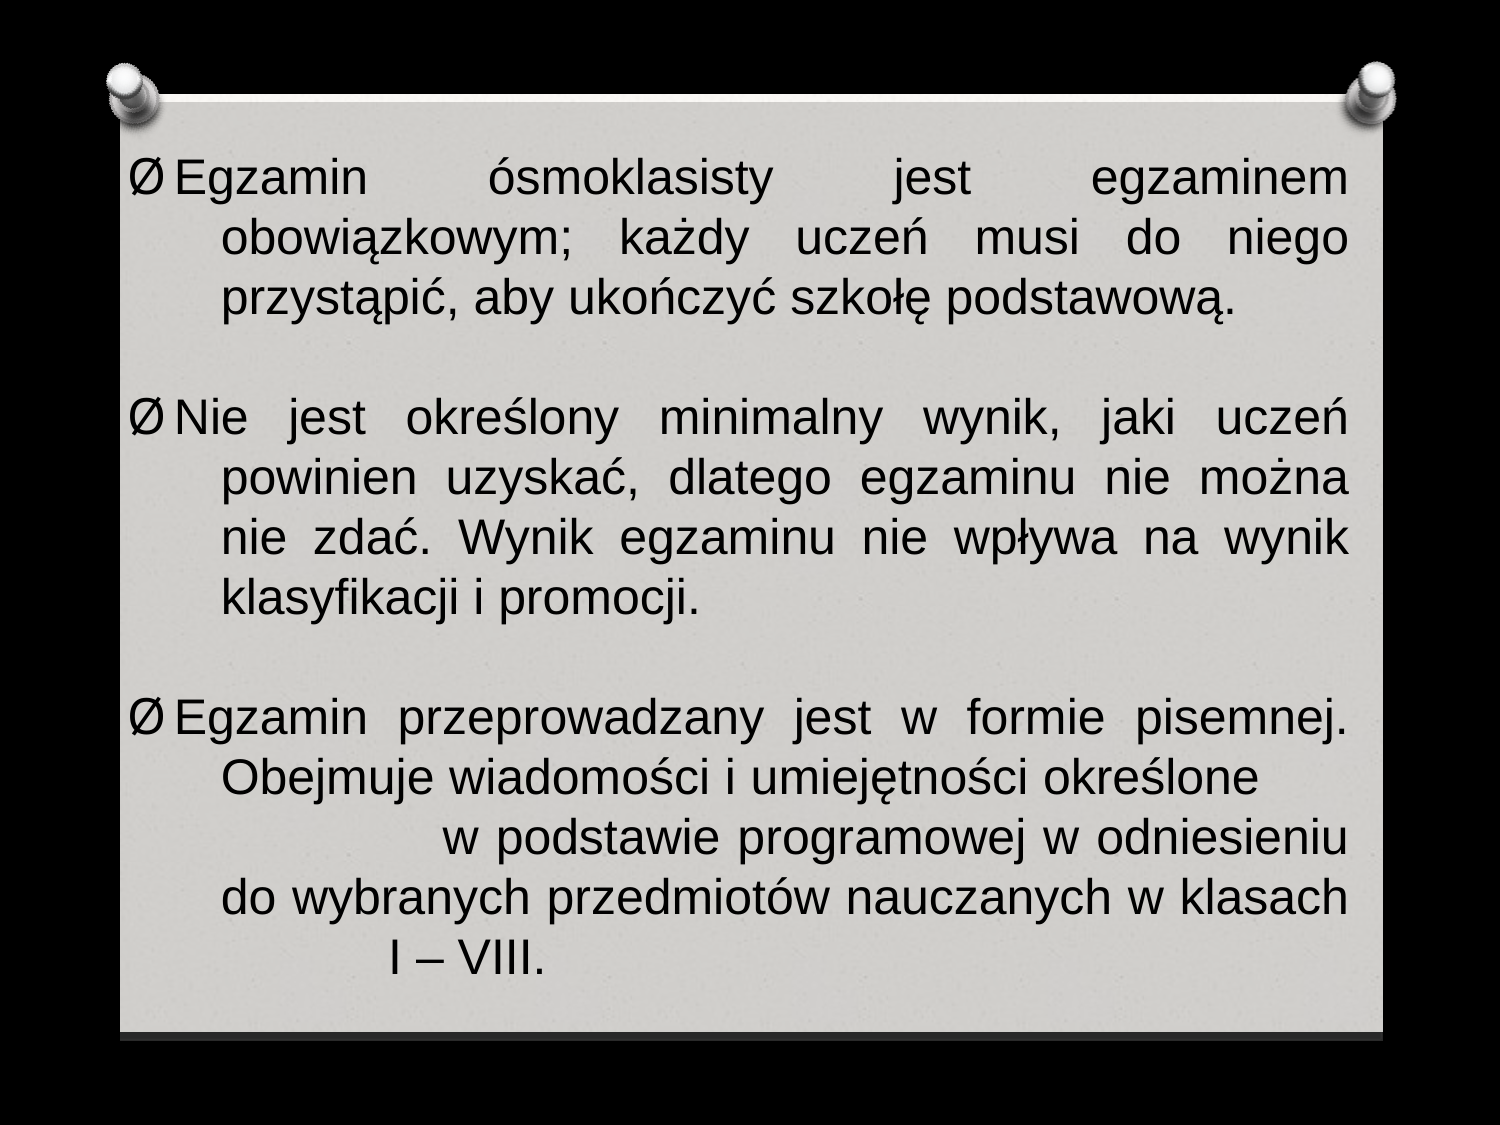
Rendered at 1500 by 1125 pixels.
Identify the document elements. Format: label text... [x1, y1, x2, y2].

text_box Egzamin ósmoklasisty jest egzaminem obowiązkowym; każdy uczeń musi do niego przystąpić, aby ukończyć szkołę podstawową. Nie jest określony minimalny wynik, jaki uczeń powinien uzyskać, dlatego egzaminu nie można nie zdać. Wynik egzaminu nie wpływa na wynik klasyfikacji i promocji. Egzamin przeprowadzany jest w formie pisemnej. Obejmuje wiadomości i umiejętności określone w podstawie programowej w odniesieniu do wybranych przedmiotów nauczanych w klasach I – VIII. [112, 137, 1365, 1001]
